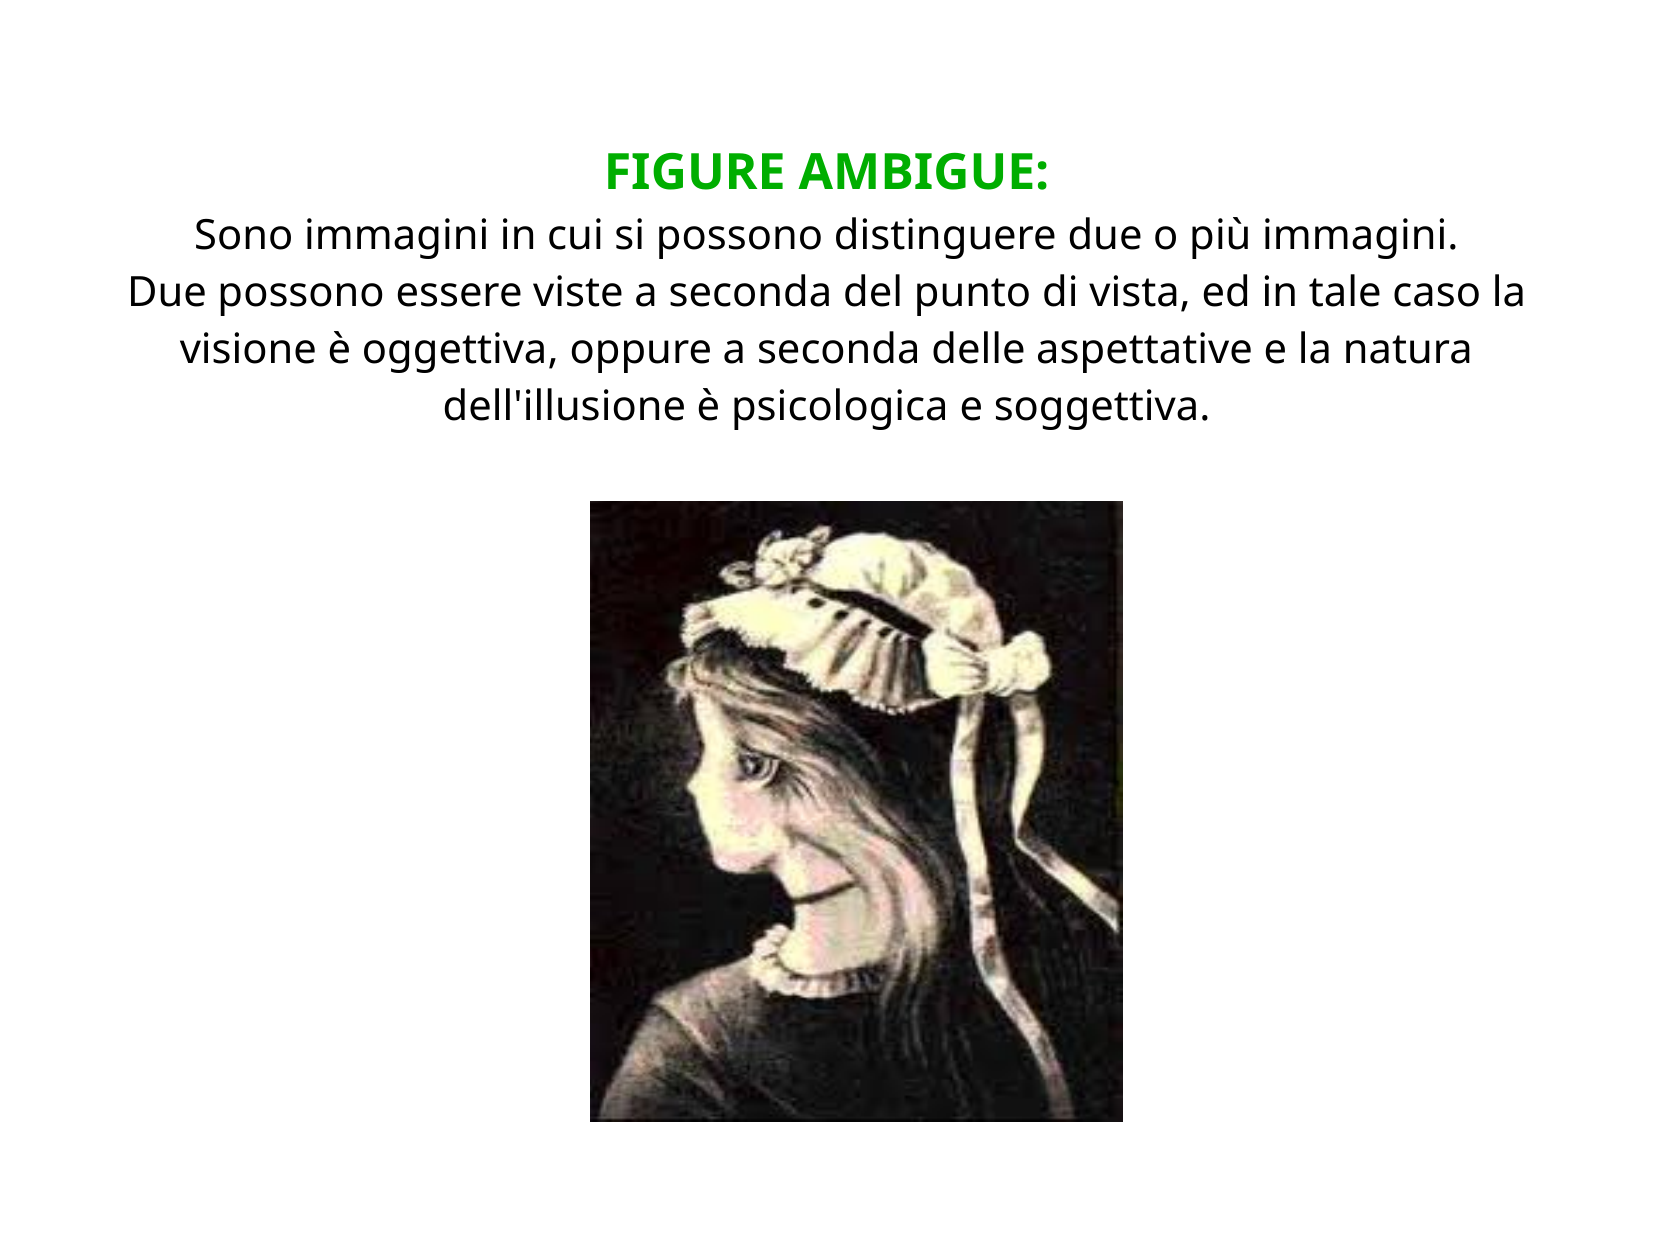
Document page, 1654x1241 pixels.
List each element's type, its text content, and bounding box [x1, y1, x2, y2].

subtitle FIGURE AMBIGUE: Sono immagini in cui si possono distinguere due o più immagini. Due possono essere viste a seconda del punto di vista, ed in tale caso la visione è oggettiva, oppure a seconda delle aspettative e la natura dell'illusione è psicologica e soggettiva. [82, 56, 1571, 1102]
picture [590, 501, 1123, 1123]
